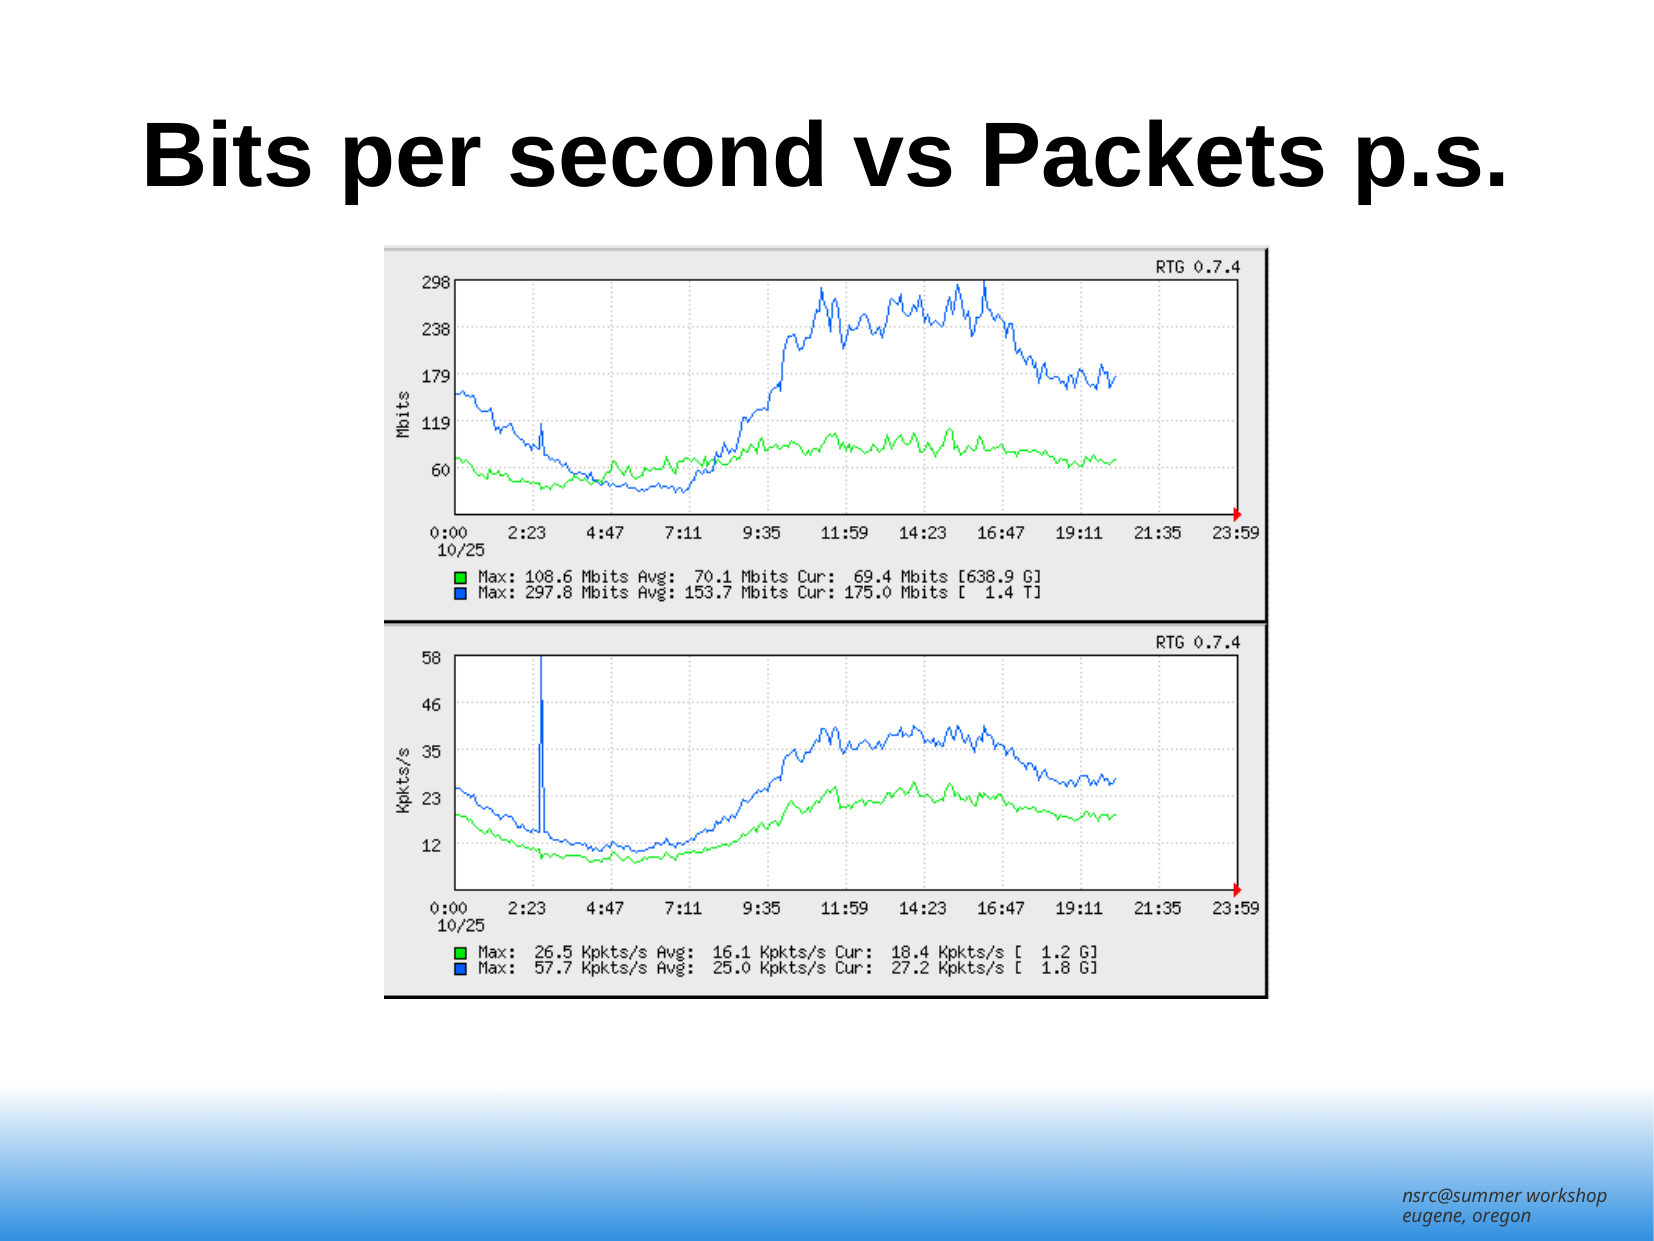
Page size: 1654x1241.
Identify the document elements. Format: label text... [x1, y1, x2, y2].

picture [0, 1083, 1654, 1241]
title Bits per second vs Packets p.s. [82, 49, 1571, 257]
picture [384, 245, 1270, 999]
